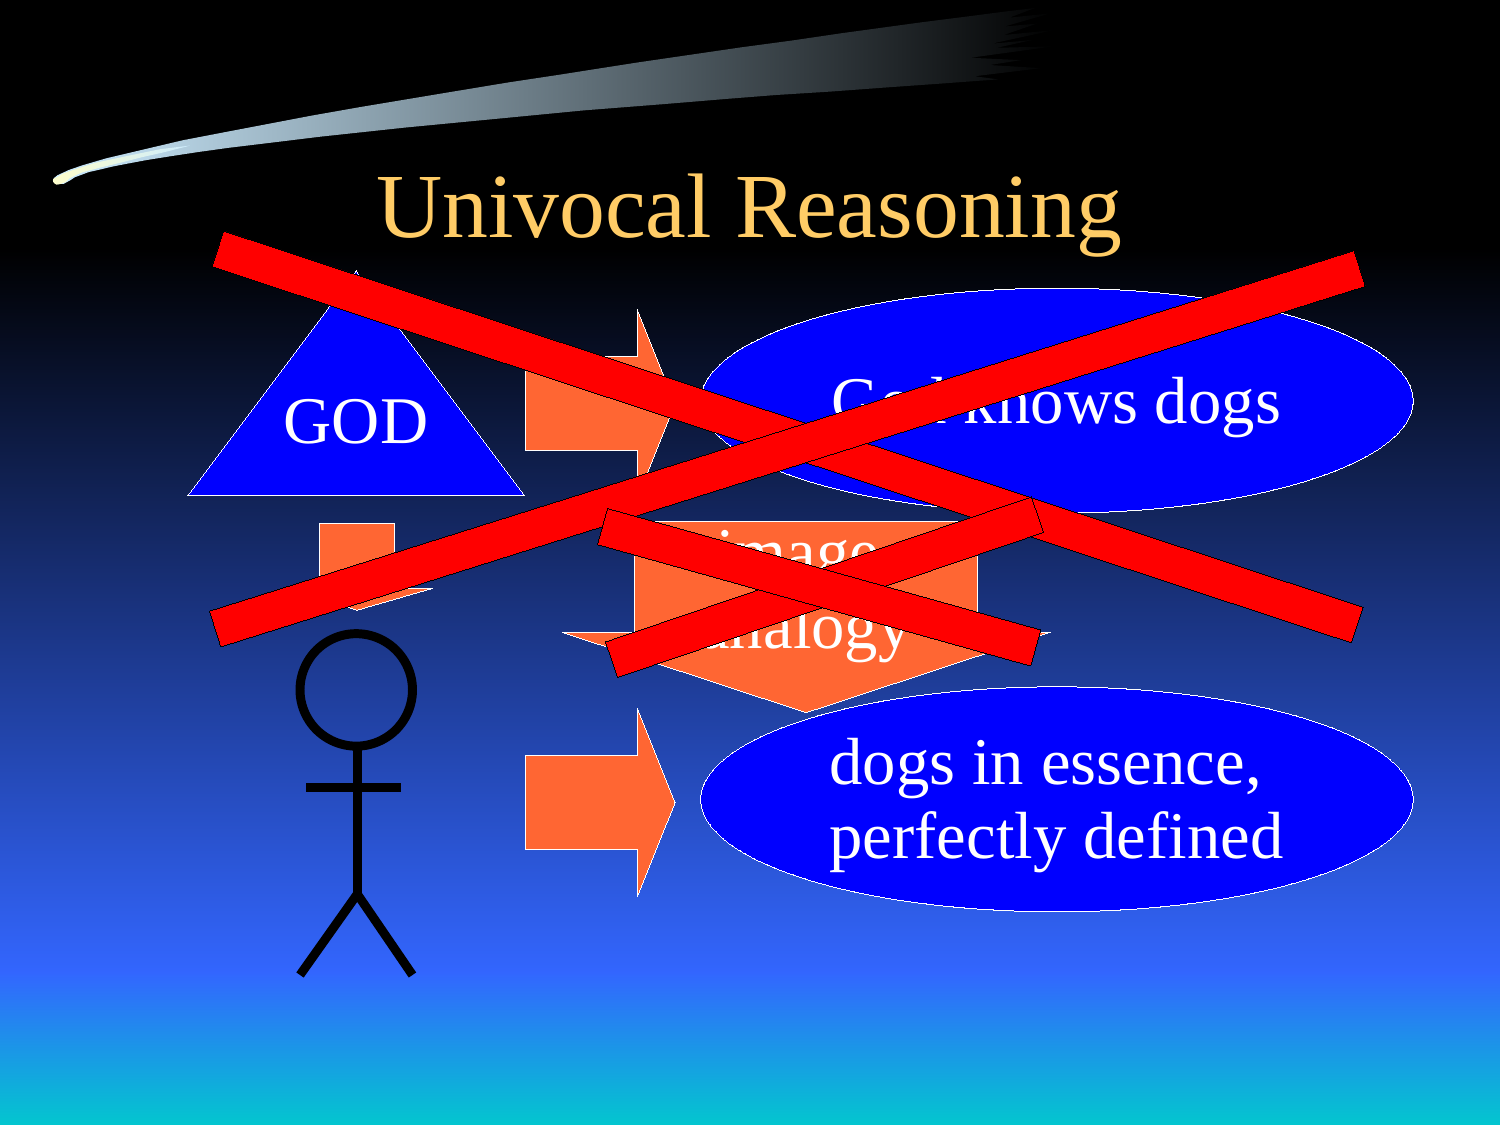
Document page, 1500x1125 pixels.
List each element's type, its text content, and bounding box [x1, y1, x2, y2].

text_box image, analogy [562, 632, 631, 647]
text_box God knows dogs [715, 433, 743, 446]
text_box [525, 708, 676, 897]
text_box [209, 230, 1366, 678]
text_box GOD [187, 306, 525, 496]
text_box God knows dogs [780, 463, 937, 507]
title Univocal Reasoning [112, 112, 1388, 301]
text_box image, analogy [634, 556, 755, 631]
text_box dogs in essence, perfectly defined [700, 686, 1414, 912]
text_box God knows dogs [703, 288, 1203, 422]
text_box God knows dogs [869, 313, 1414, 513]
text_box image, analogy [656, 521, 957, 568]
text_box image, analogy [888, 556, 978, 612]
text_box image, analogy [658, 608, 985, 713]
